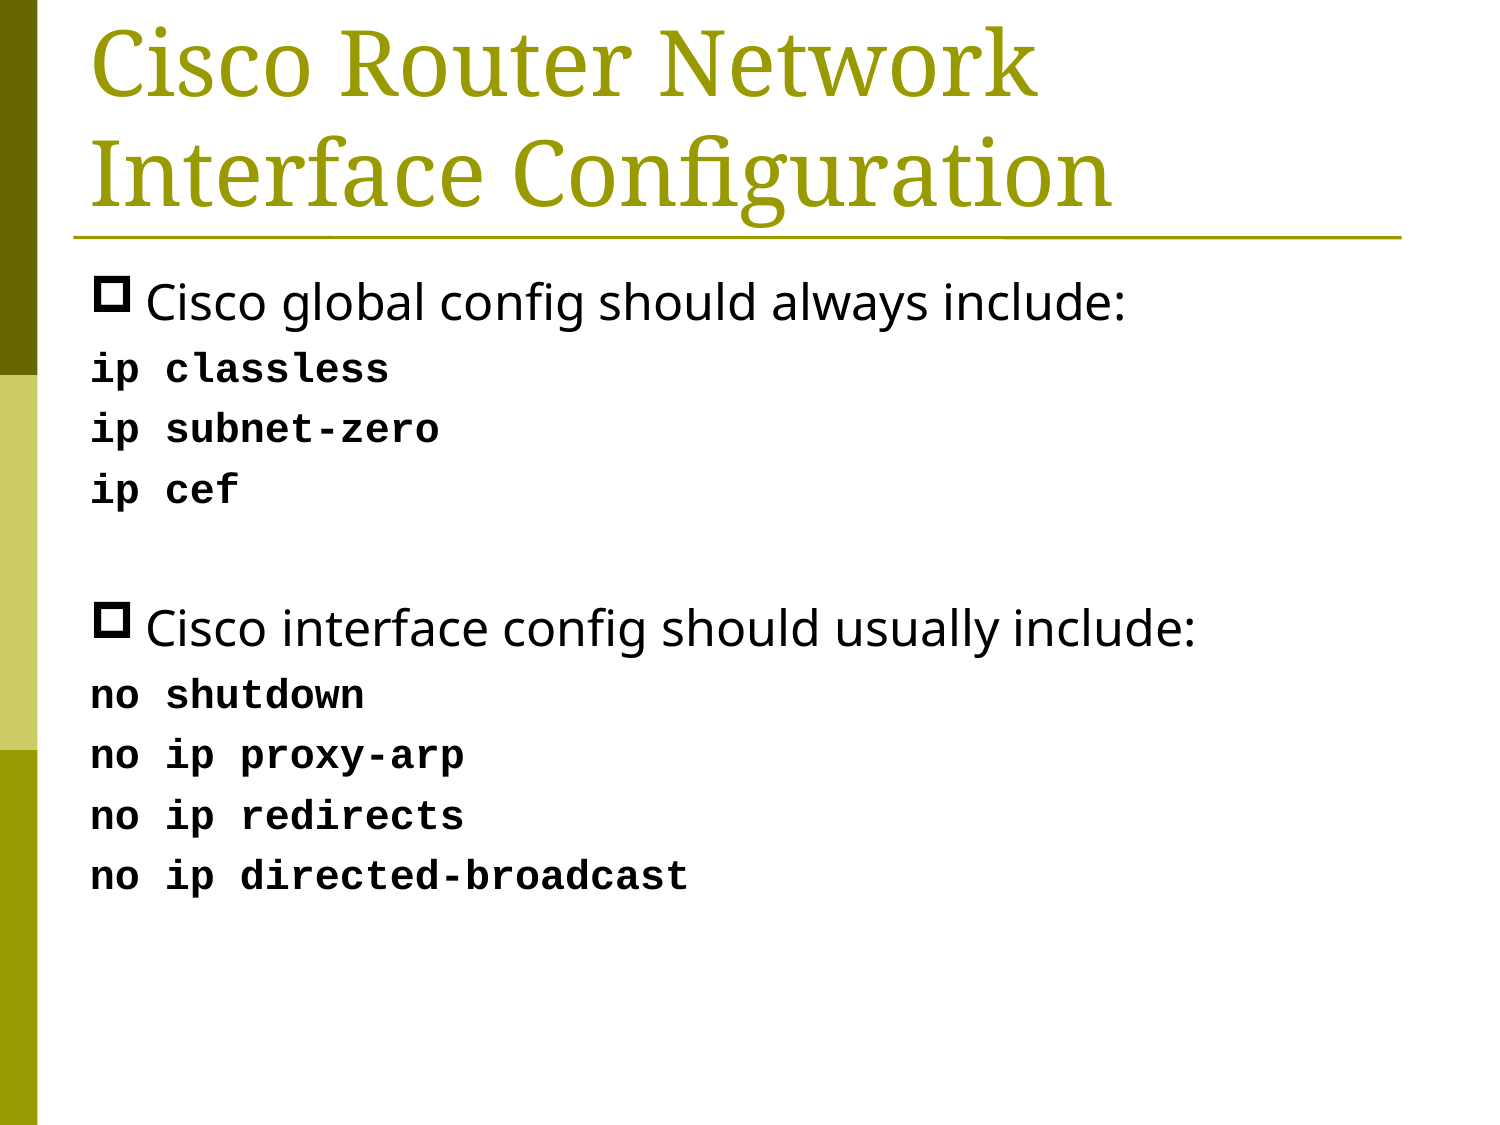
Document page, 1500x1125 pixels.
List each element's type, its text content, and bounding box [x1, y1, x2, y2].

text_box Cisco Router Network Interface Configuration [75, 0, 1426, 233]
text_box Cisco global config should always include: ip classless ip subnet-zero ip cef Cisco interface config should usually include: no shutdown no ip proxy-arp no ip redirects no ip directed-broadcast [75, 262, 1426, 1006]
